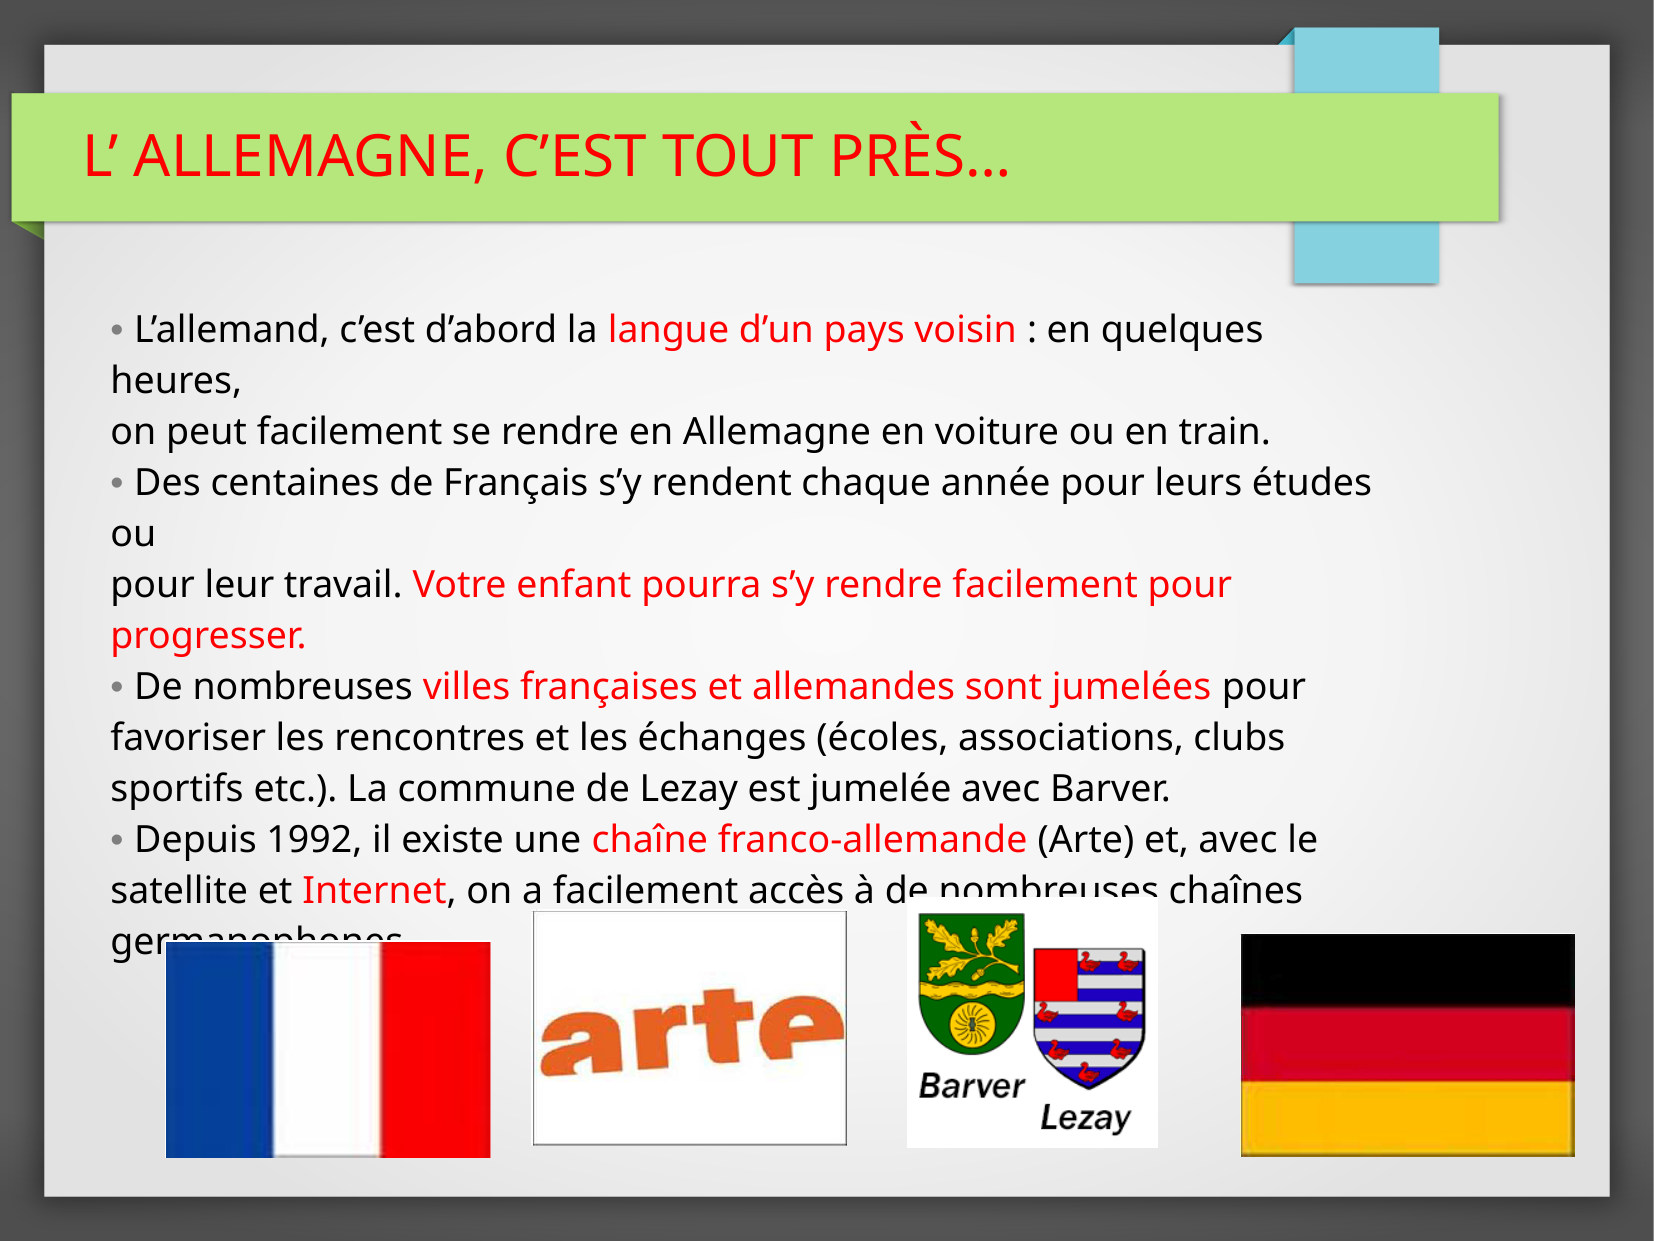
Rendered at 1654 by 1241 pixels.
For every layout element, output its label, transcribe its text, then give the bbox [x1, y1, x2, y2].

picture [0, 0, 1654, 1241]
text_box • L’allemand, c’est d’abord la langue d’un pays voisin : en quelques heures, on peut facilement se rendre en Allemagne en voiture ou en train. • Des centaines de Français s’y rendent chaque année pour leurs études ou pour leur travail. Votre enfant pourra s’y rendre facilement pour progresser. • De nombreuses villes françaises et allemandes sont jumelées pour favoriser les rencontres et les échanges (écoles, associations, clubs sportifs etc.). La commune de Lezay est jumelée avec Barver. • Depuis 1992, il existe une chaîne franco-allemande (Arte) et, avec le satellite et Internet, on a facilement accès à de nombreuses chaînes germanophones. [95, 295, 1418, 938]
title L’ ALLEMAGNE, C’EST TOUT PRÈS… [82, 94, 1264, 213]
